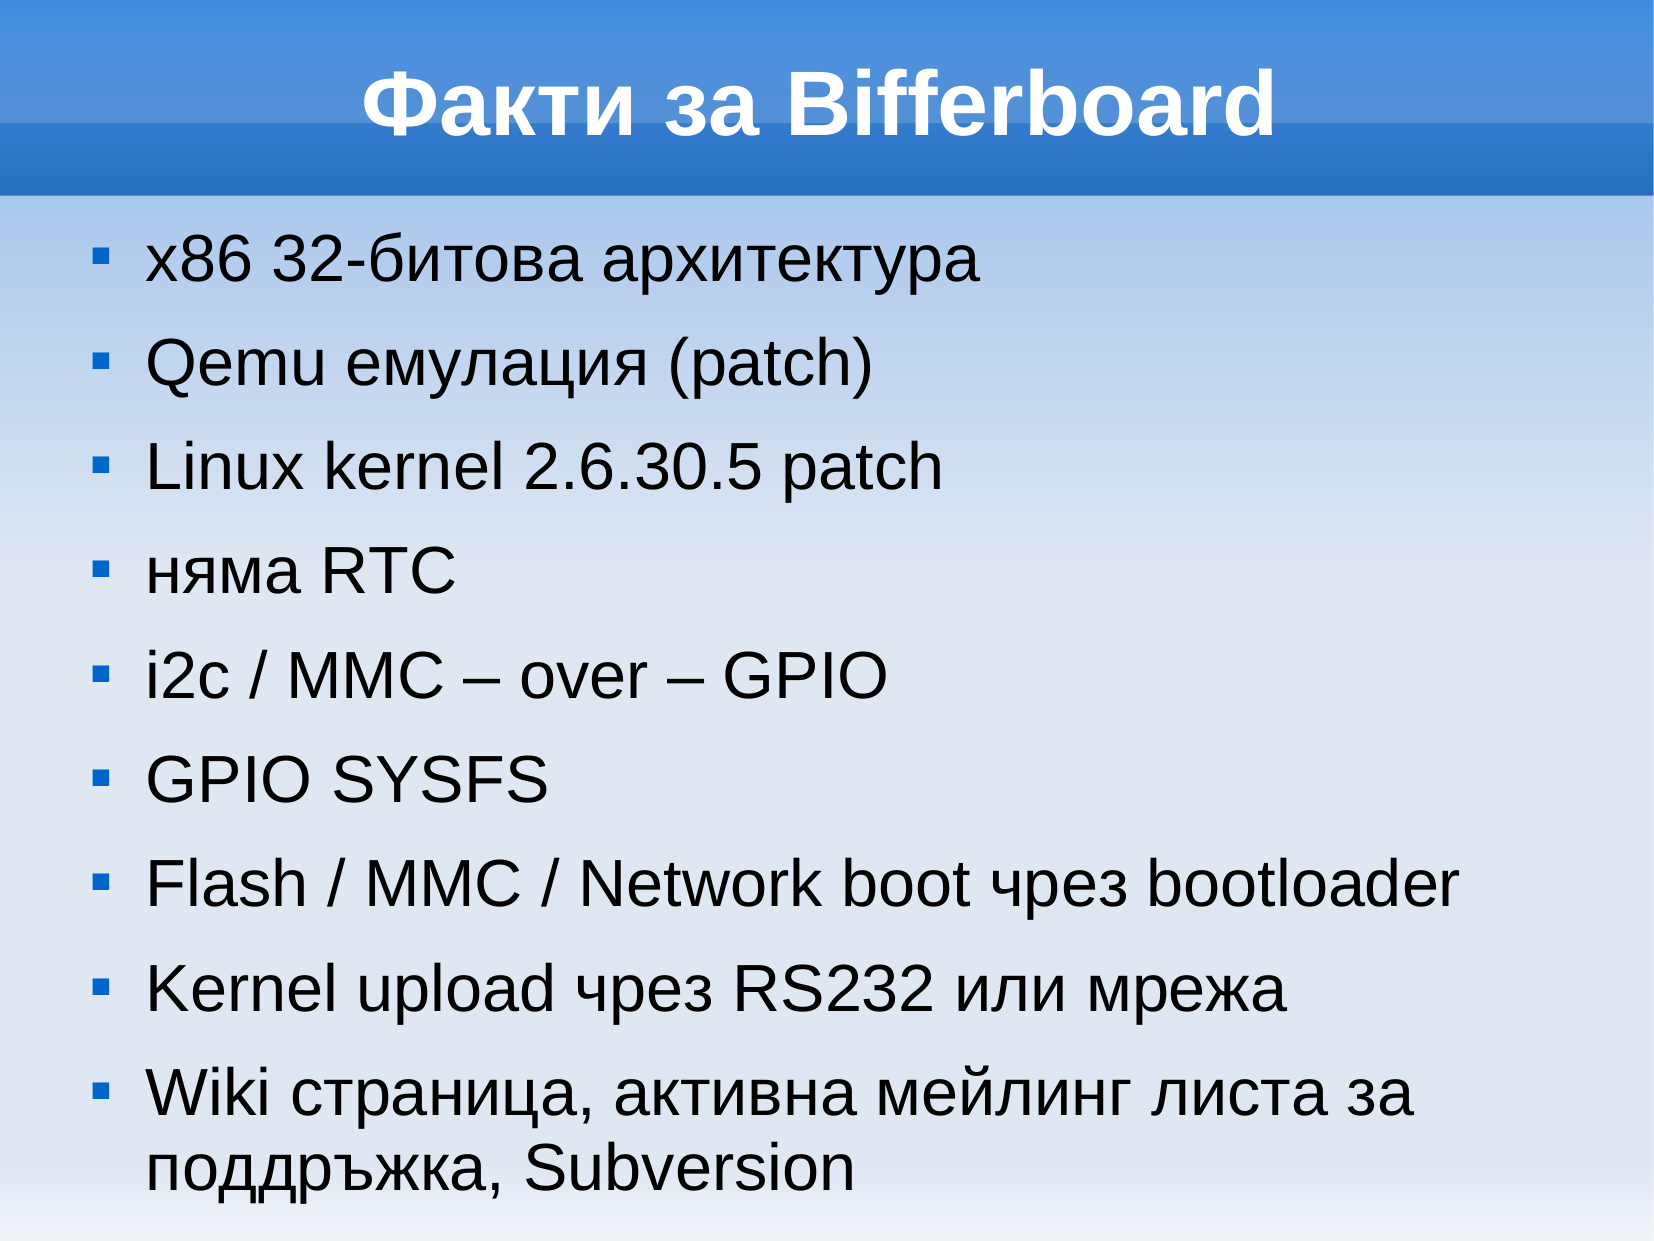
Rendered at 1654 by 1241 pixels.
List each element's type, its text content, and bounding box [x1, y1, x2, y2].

title Факти за Bifferboard [76, 7, 1565, 200]
list x86 32-битова архитектура Qemu емулация (patch) Linux kernel 2.6.30.5 patch няма RTC i2c / MMC – over – GPIO GPIO SYSFS Flash / MMC / Network boot чрез bootloader Kernel upload чрез RS232 или мрежа Wiki страница, активна мейлинг листа за поддръжка, Subversion [75, 220, 1564, 1205]
picture [0, 0, 1654, 1241]
